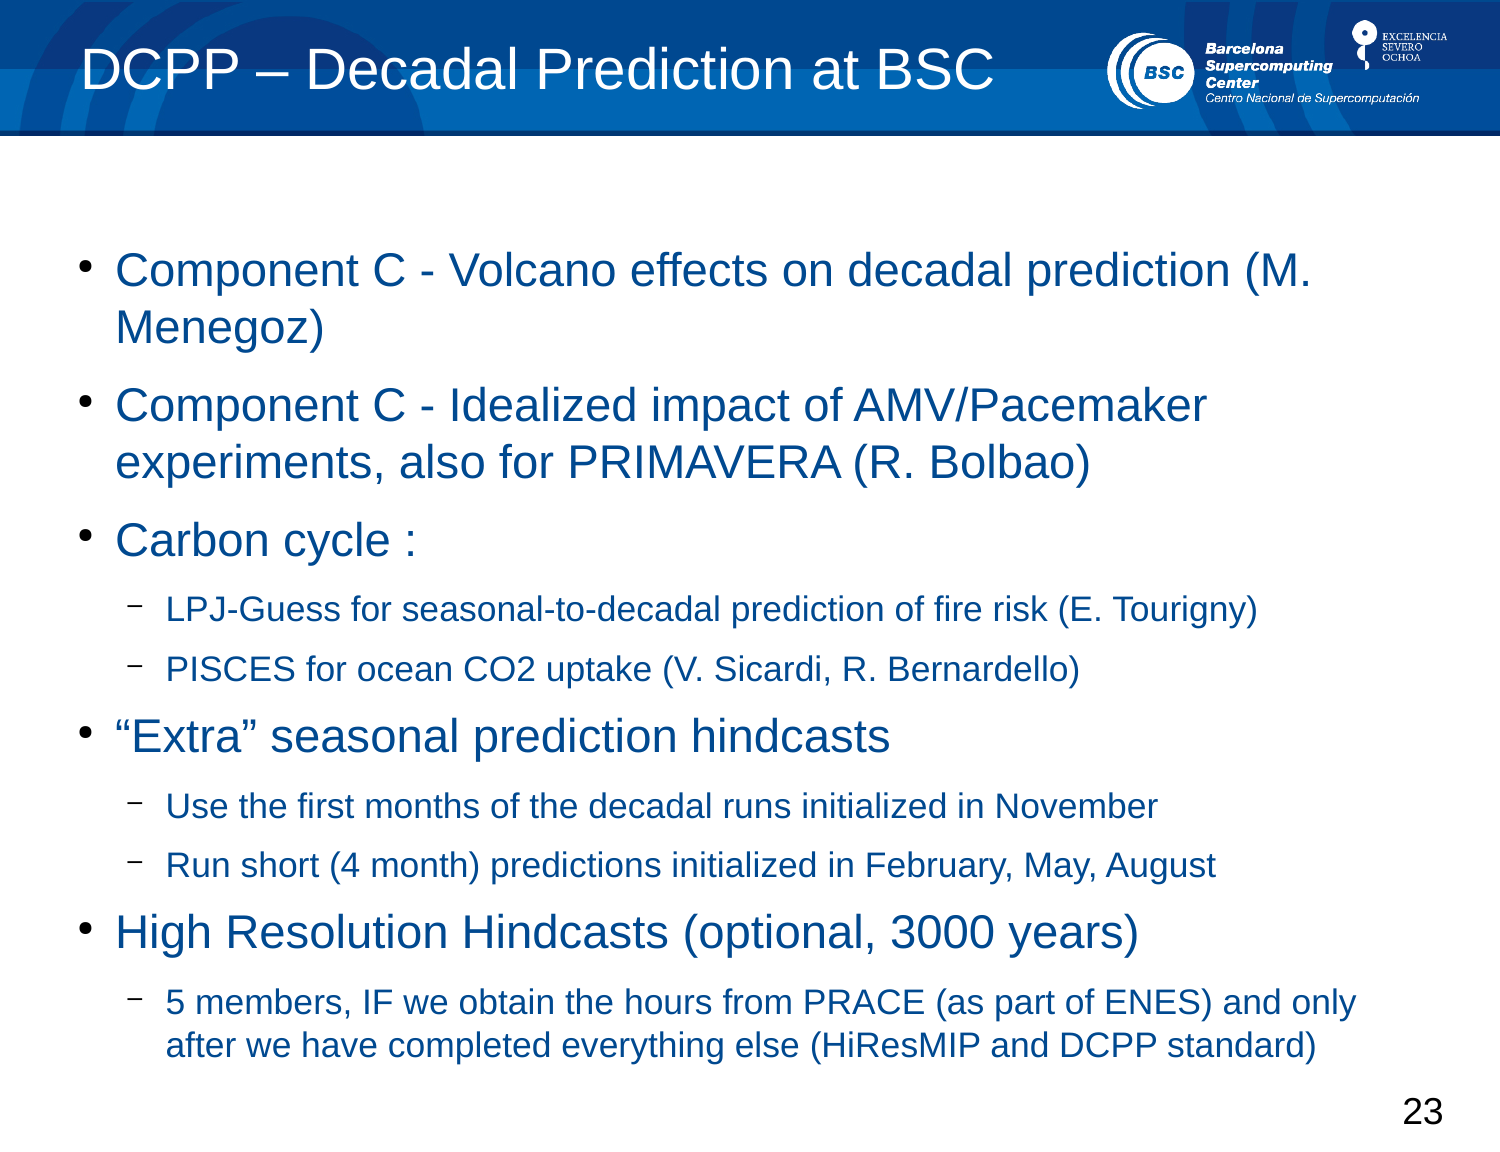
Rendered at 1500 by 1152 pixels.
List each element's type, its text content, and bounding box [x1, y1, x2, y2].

picture [0, 0, 1500, 136]
list Component C - Volcano effects on decadal prediction (M. Menegoz) Component C - Idealized impact of AMV/Pacemaker experiments, also for PRIMAVERA (R. Bolbao) Carbon cycle : LPJ-Guess for seasonal-to-decadal prediction of fire risk (E. Tourigny) PISCES for ocean CO2 uptake (V. Sicardi, R. Bernardello) “Extra” seasonal prediction hindcasts Use the first months of the decadal runs initialized in November Run short (4 month) predictions initialized in February, May, August High Resolution Hindcasts (optional, 3000 years) 5 members, IF we obtain the hours from PRACE (as part of ENES) and only after we have completed everything else (HiResMIP and DCPP standard) [64, 161, 1432, 1068]
title DCPP – Decadal Prediction at BSC [65, 23, 1081, 139]
